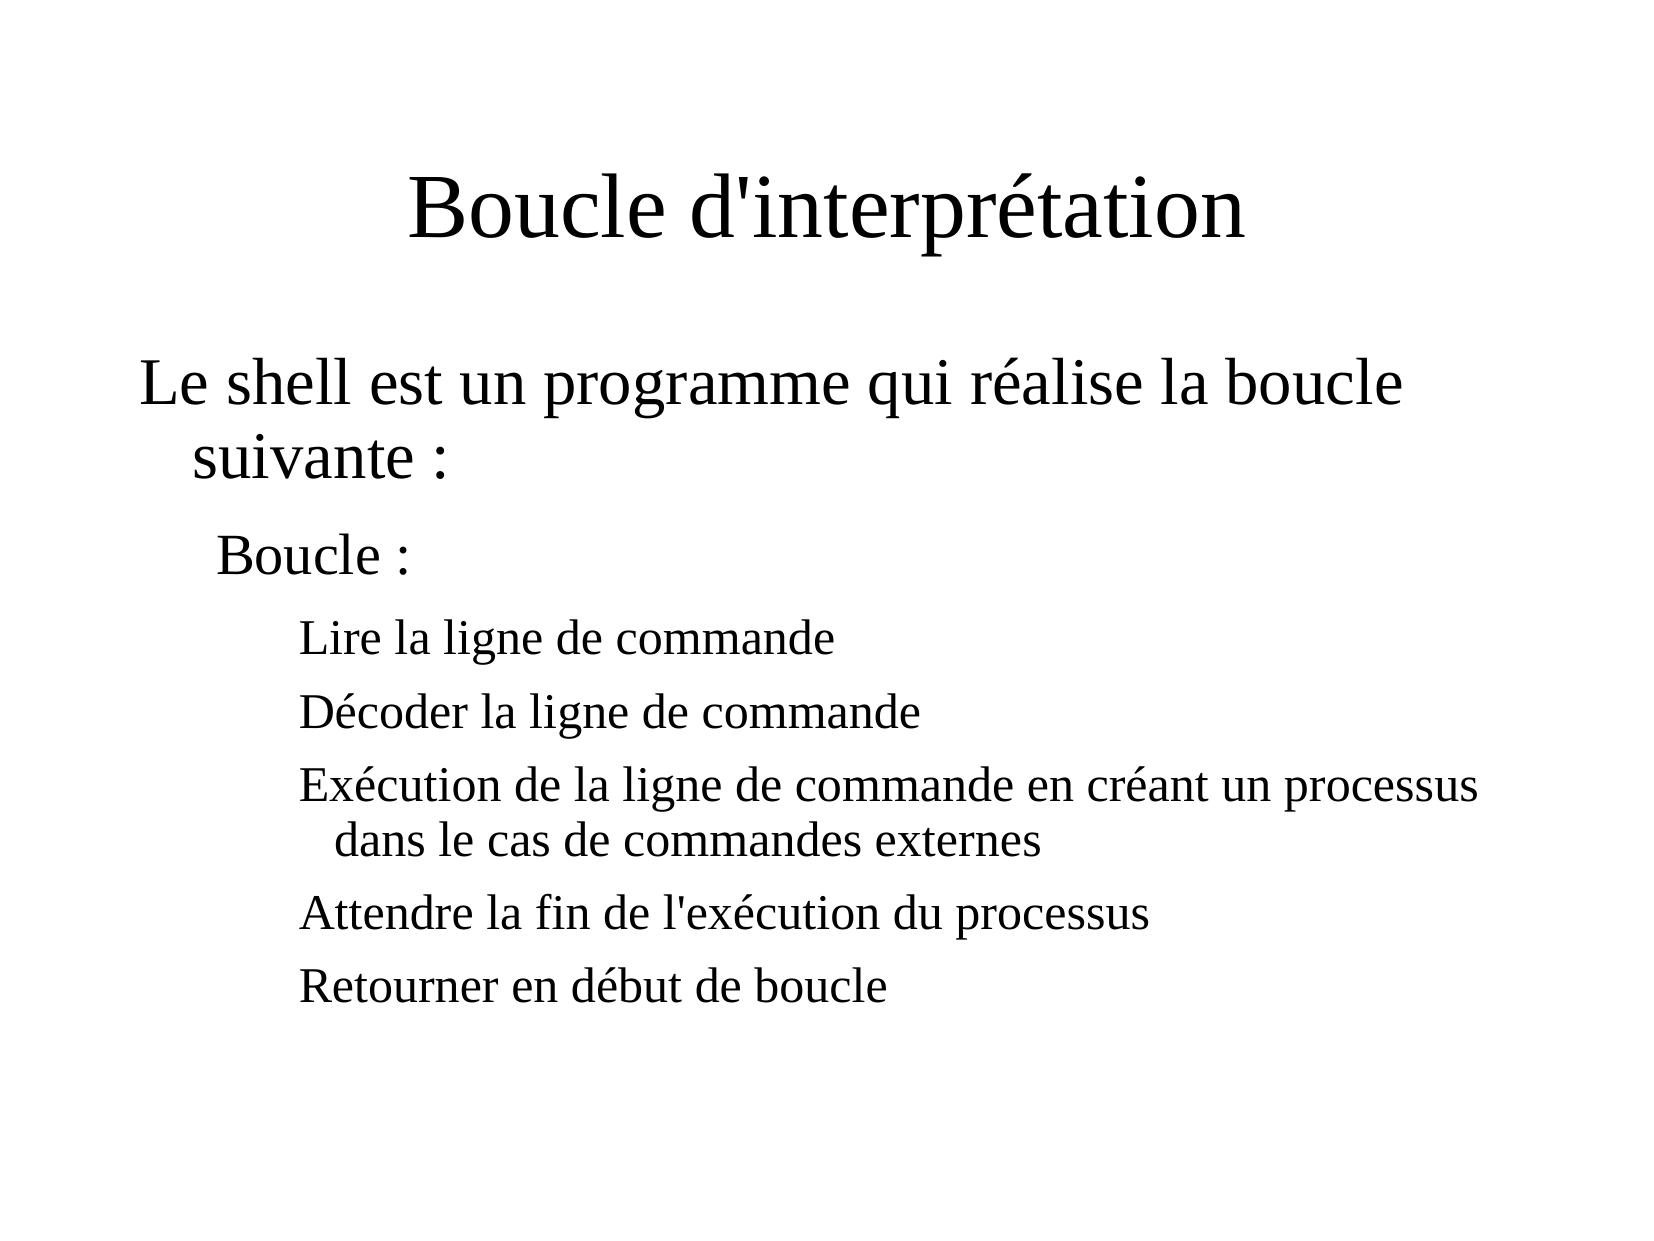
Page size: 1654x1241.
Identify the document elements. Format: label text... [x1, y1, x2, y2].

list Le shell est un programme qui réalise la boucle suivante : Boucle : Lire la ligne de commande Décoder la ligne de commande Exécution de la ligne de commande en créant un processus dans le cas de commandes externes Attendre la fin de l'exécution du processus Retourner en début de boucle [121, 344, 1534, 1127]
title Boucle d'interprétation [121, 102, 1534, 311]
